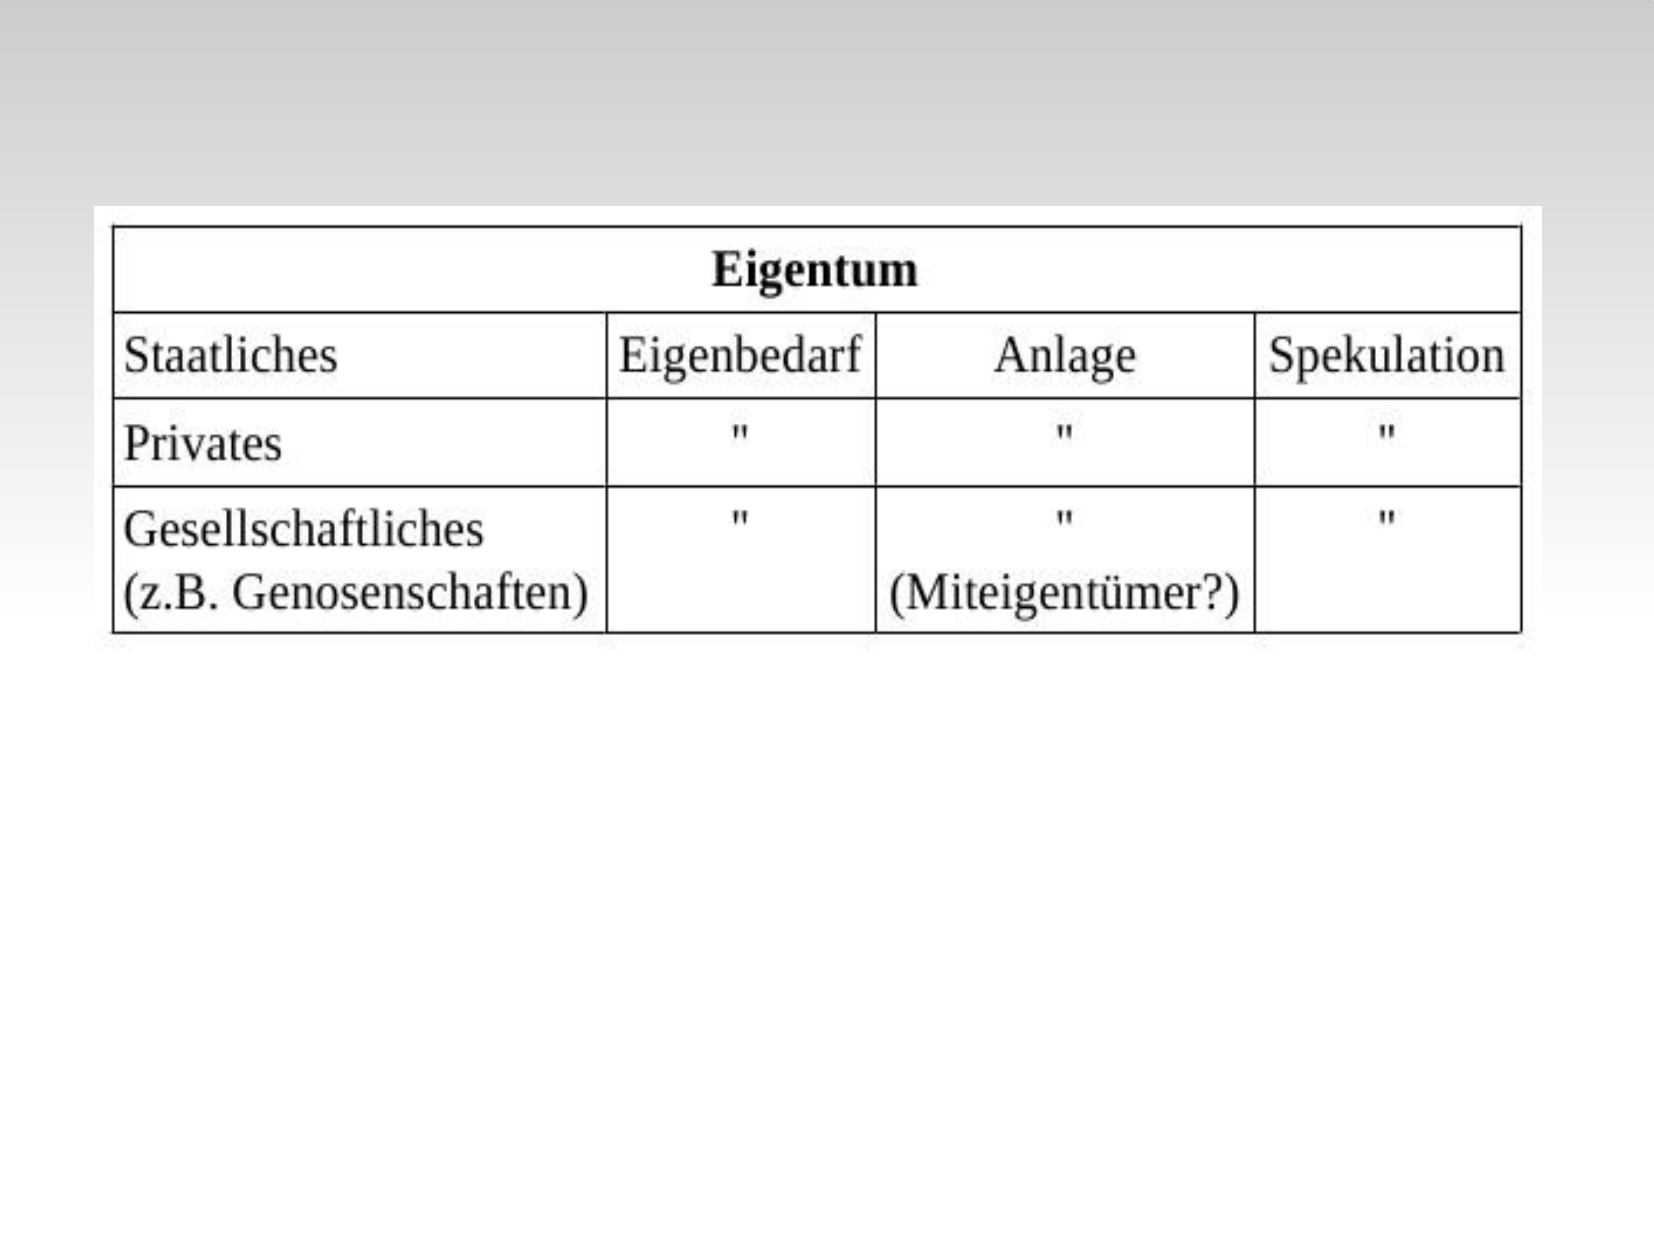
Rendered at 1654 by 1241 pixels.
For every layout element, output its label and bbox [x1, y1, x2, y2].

picture [94, 206, 1542, 650]
